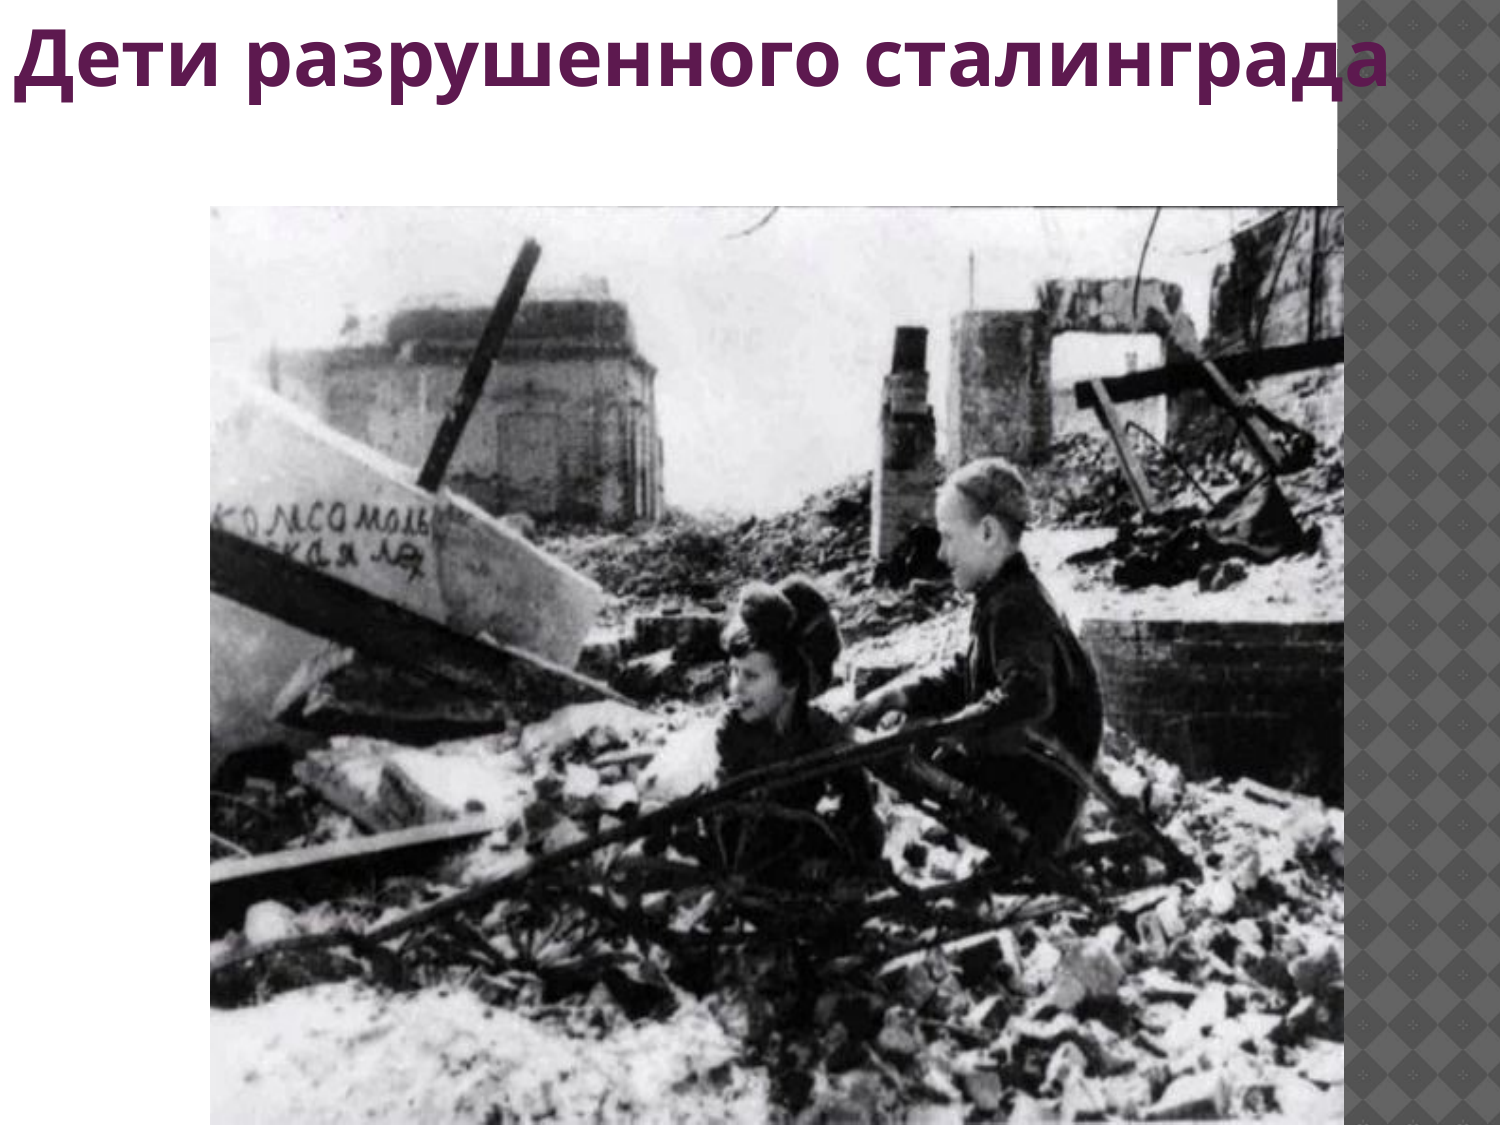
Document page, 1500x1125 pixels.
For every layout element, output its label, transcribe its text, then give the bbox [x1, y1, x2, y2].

title Дети разрушенного сталинграда [0, 0, 1477, 164]
picture [210, 206, 1344, 1125]
